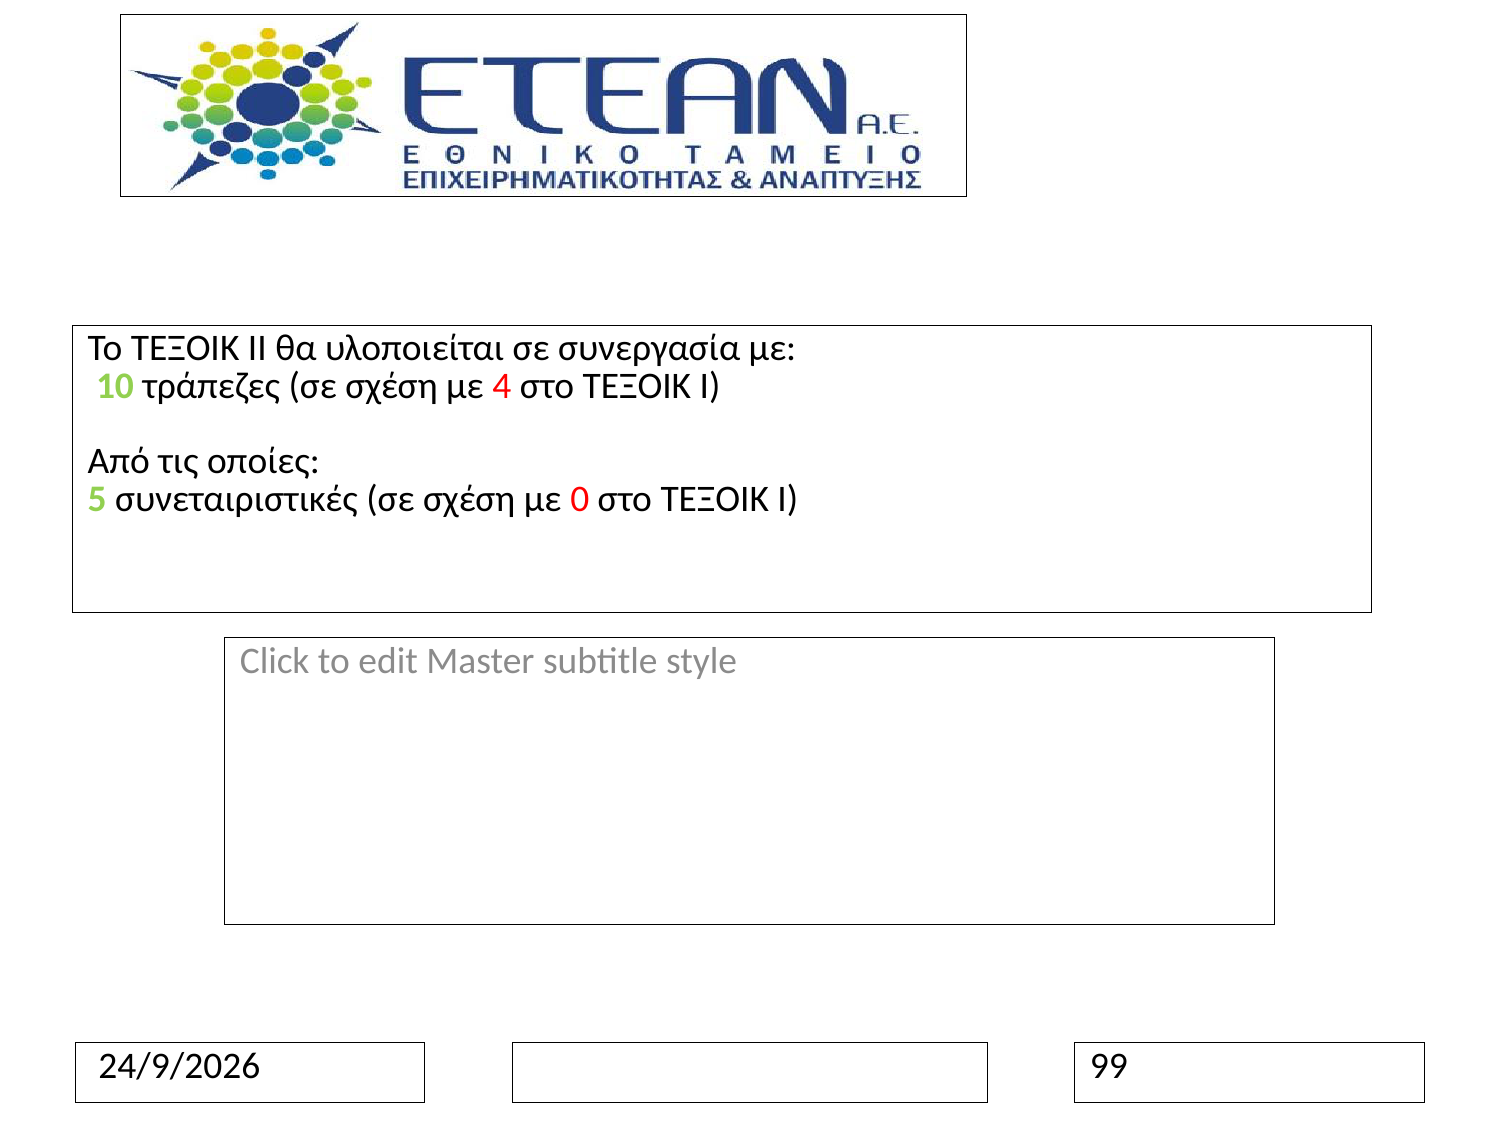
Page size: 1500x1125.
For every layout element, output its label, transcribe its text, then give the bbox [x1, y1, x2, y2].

slide_number 11 [1074, 1042, 1425, 1103]
picture [121, 15, 966, 196]
text_box Το ΤΕΞΟΙΚ ΙΙ θα υλοποιείται σε συνεργασία με: 10 τράπεζες (σε σχέση με 4 στο ΤΕΞΟΙΚ Ι) Από τις οποίες: 5 συνεταιριστικές (σε σχέση με 0 στο ΤΕΞΟΙΚ Ι) [72, 325, 1372, 613]
